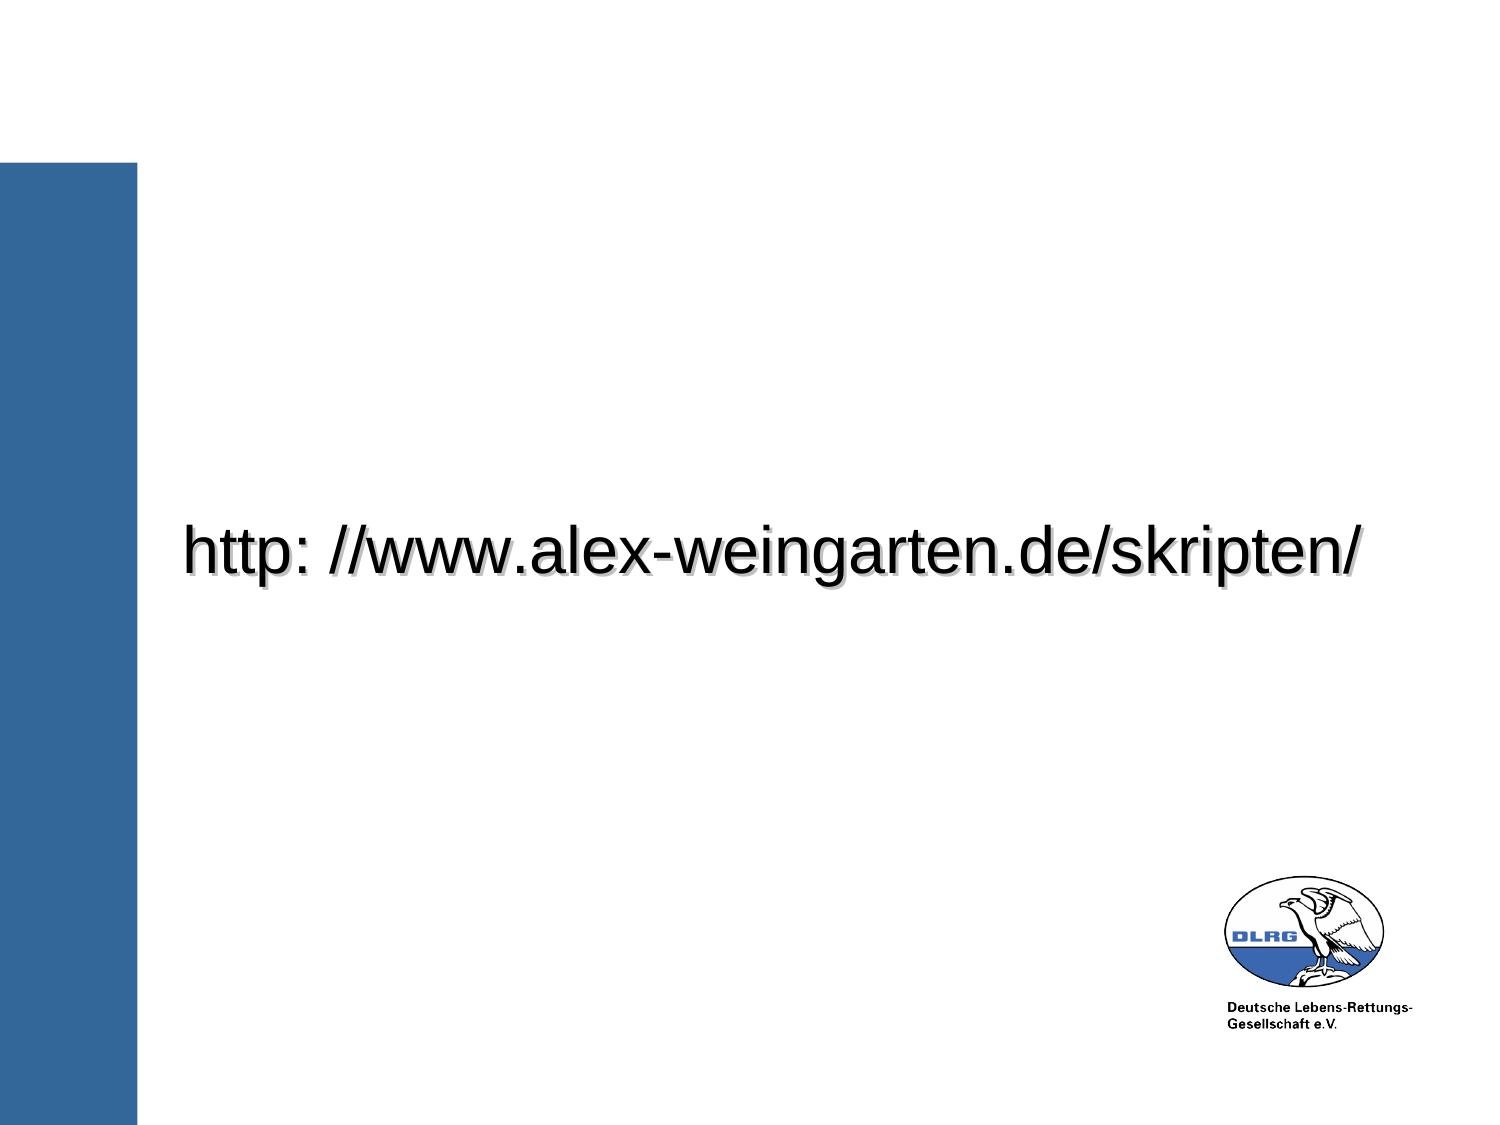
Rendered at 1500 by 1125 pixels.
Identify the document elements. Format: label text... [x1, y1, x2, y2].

picture [1224, 874, 1413, 1030]
text_box http: //www.alex-weingarten.de/skripten/ [167, 499, 1475, 611]
